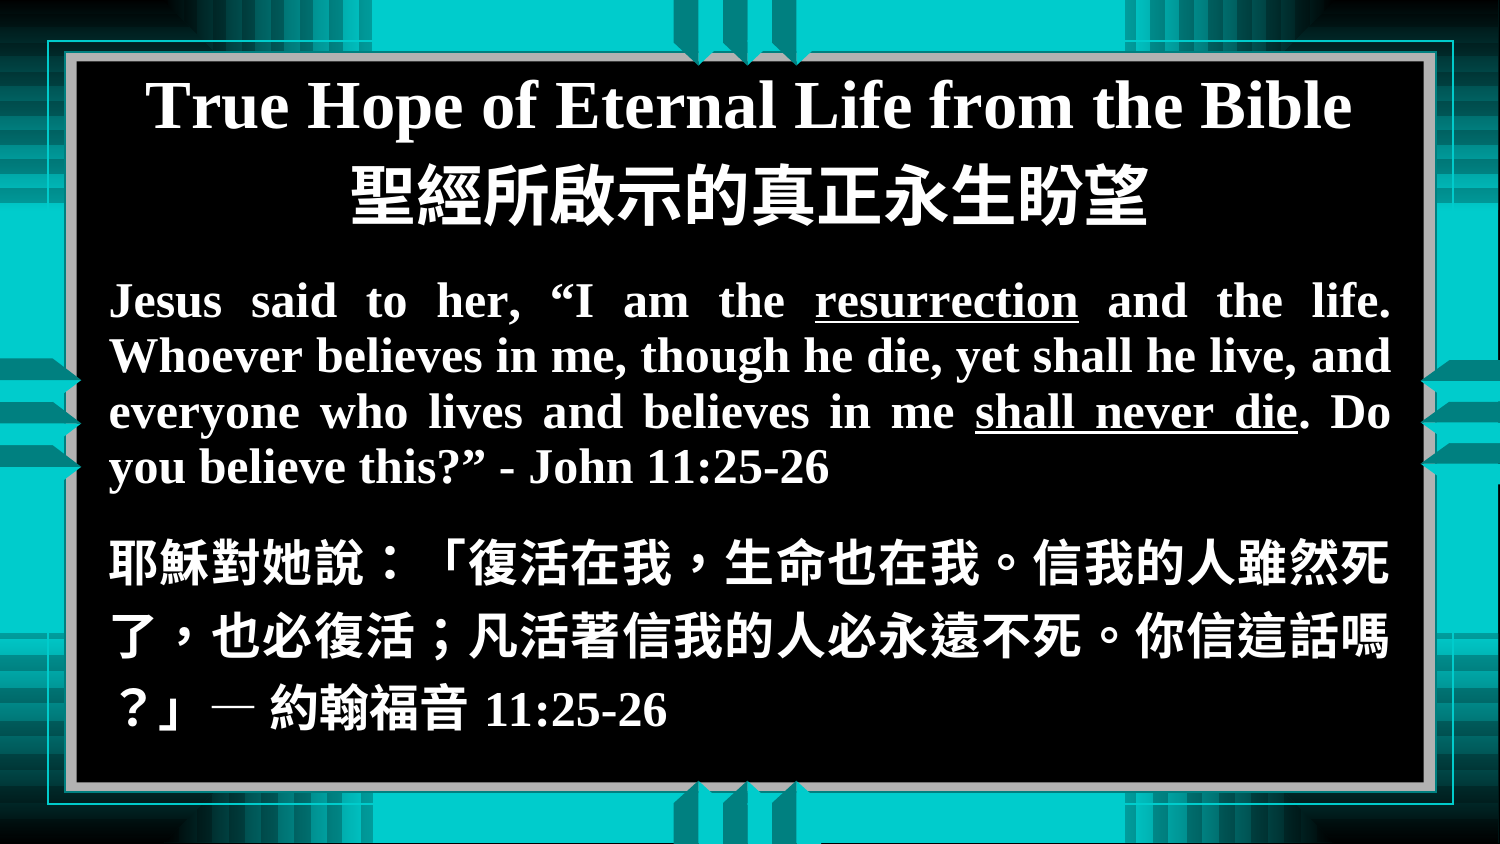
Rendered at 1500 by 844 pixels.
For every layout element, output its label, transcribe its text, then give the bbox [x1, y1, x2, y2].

text_box Jesus said to her, “I am the resurrection and the life. Whoever believes in me, though he die, yet shall he live, and everyone who lives and believes in me shall never die. Do you believe this?” - John 11:25-26 耶穌對她說：「復活在我，生命也在我。信我的人雖然死了，也必復活；凡活著信我的人必永遠不死。你信這話嗎？」— 約翰福音11:25-26 [93, 265, 1407, 823]
title True Hope of Eternal Life from the Bible 聖經所啟示的真正永生盼望 [112, 67, 1388, 240]
